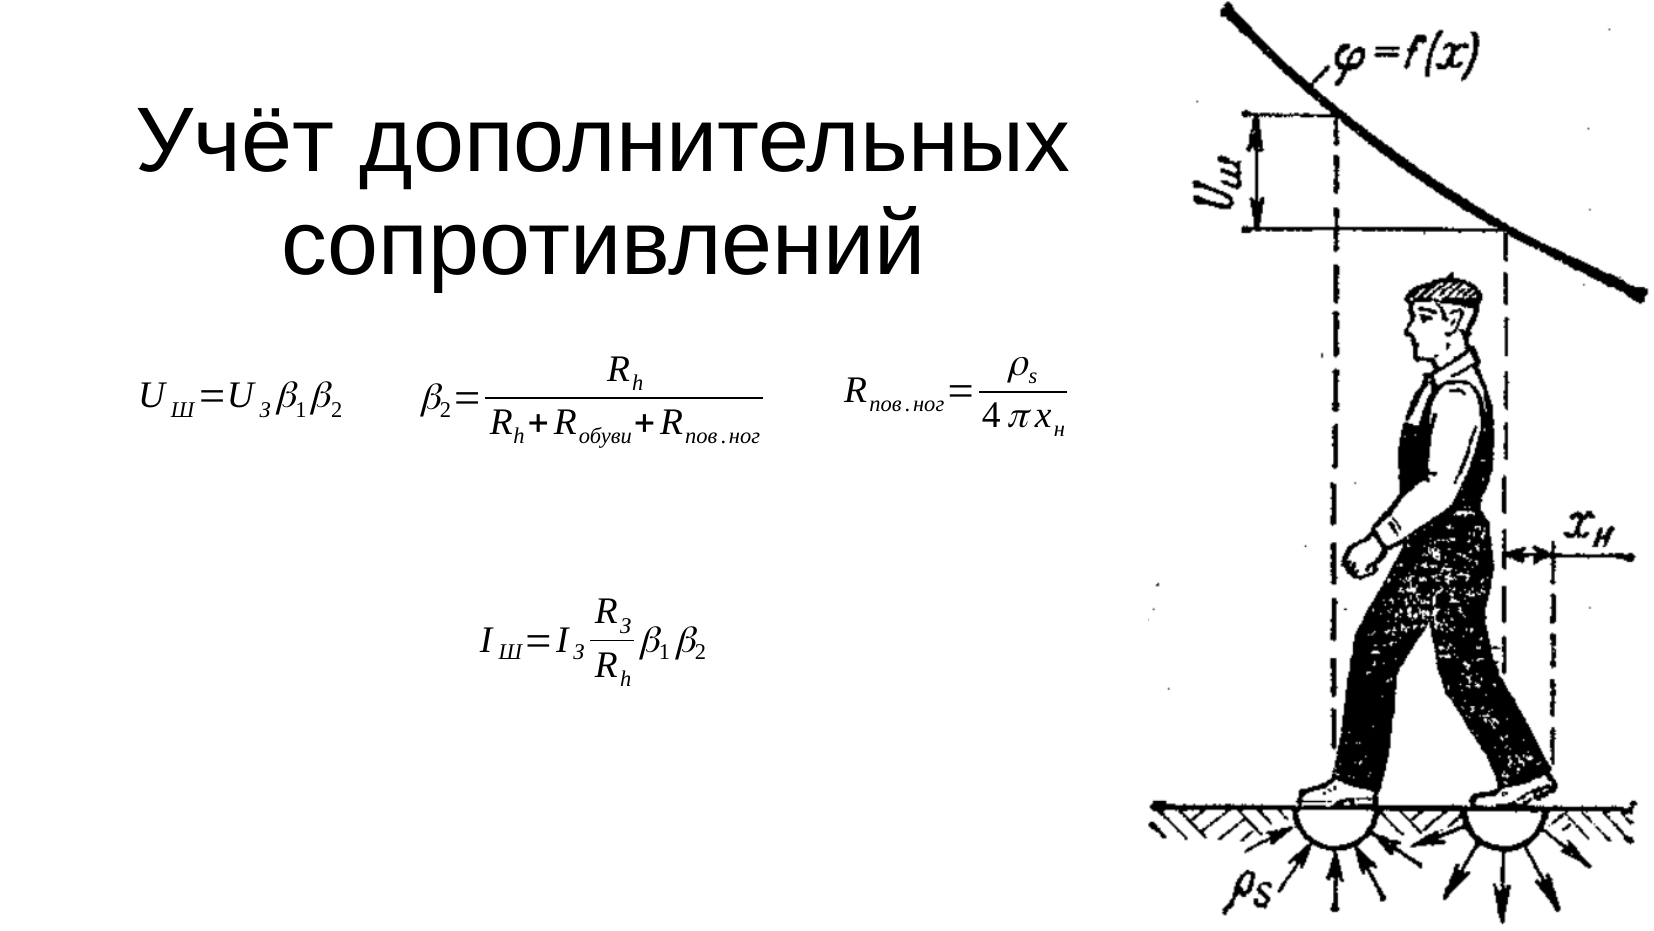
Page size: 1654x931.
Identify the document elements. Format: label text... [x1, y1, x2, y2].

chart [478, 591, 707, 691]
chart [419, 348, 766, 449]
title Учёт дополнительных сопротивлений [82, 88, 1126, 294]
chart [138, 374, 342, 422]
chart [842, 355, 1070, 442]
picture [1148, 0, 1651, 931]
